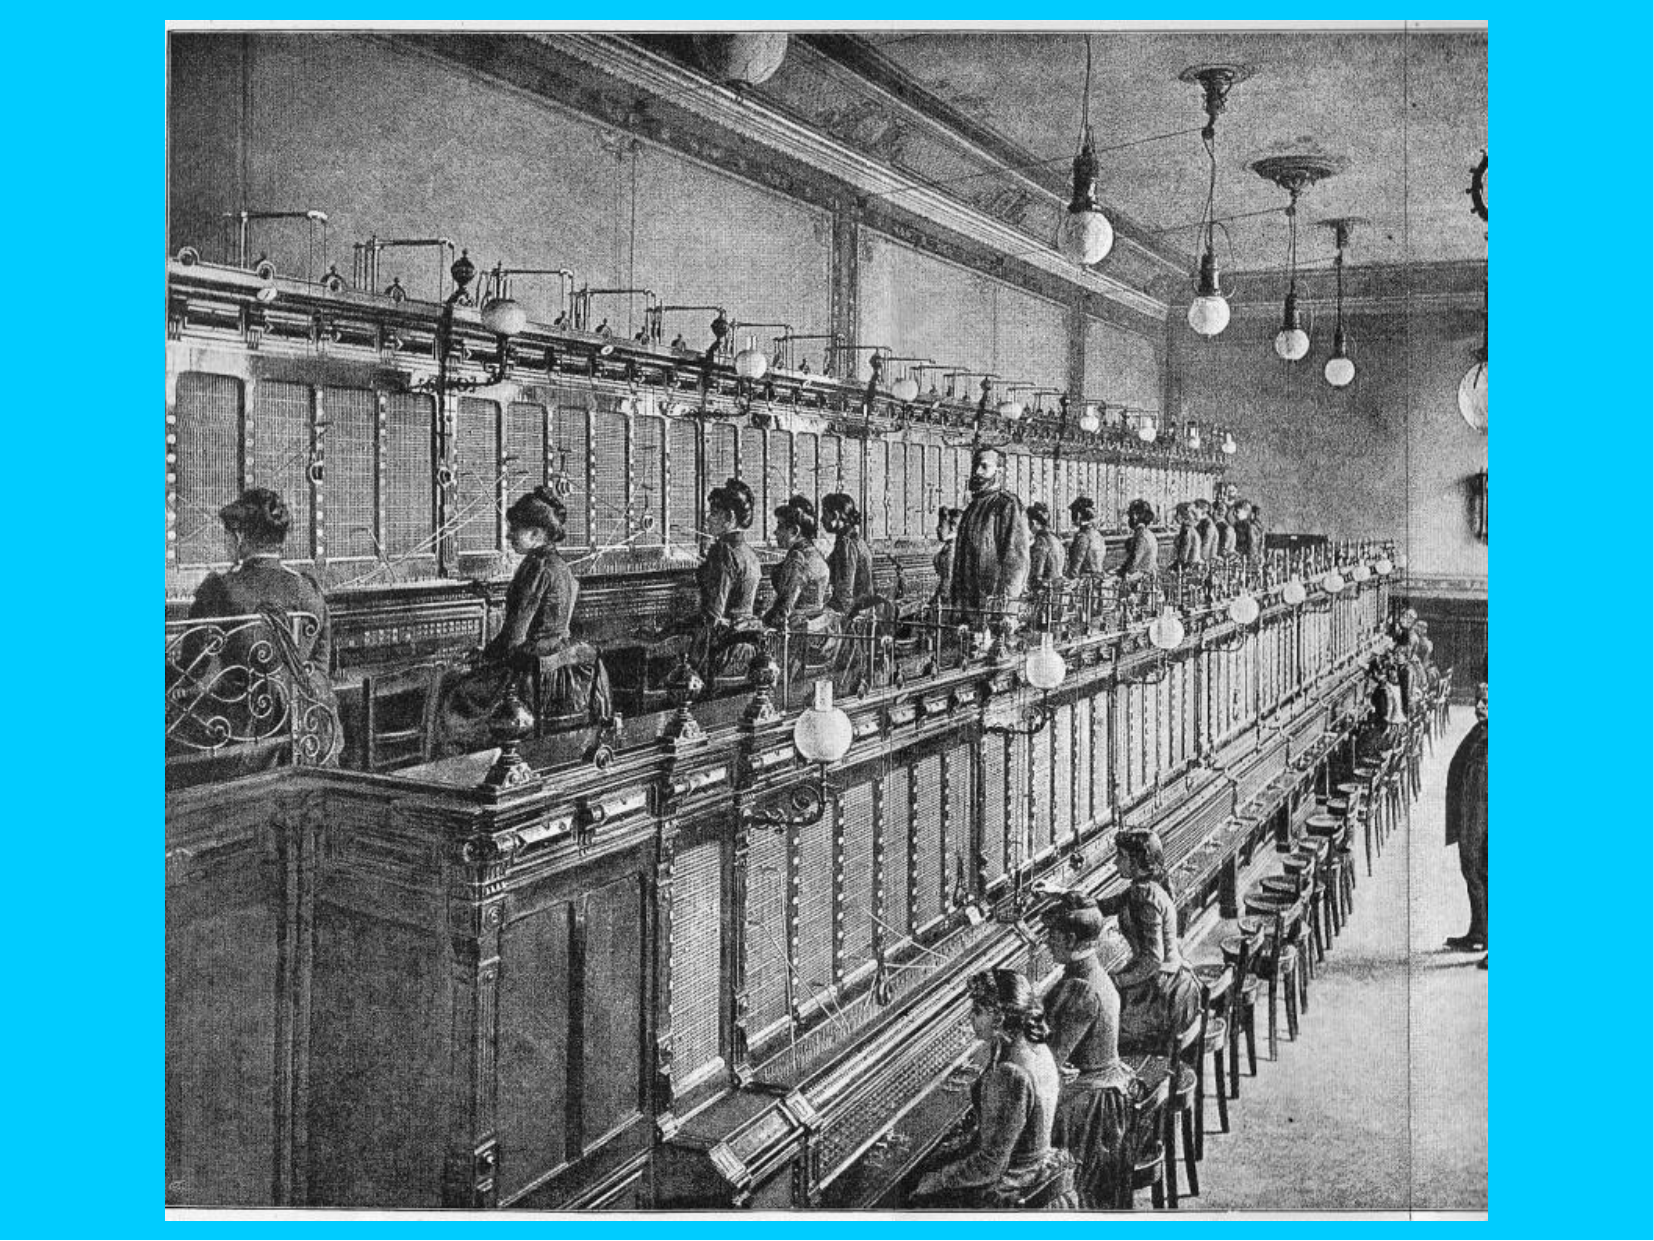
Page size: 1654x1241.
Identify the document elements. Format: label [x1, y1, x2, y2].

picture [166, 21, 1487, 1220]
